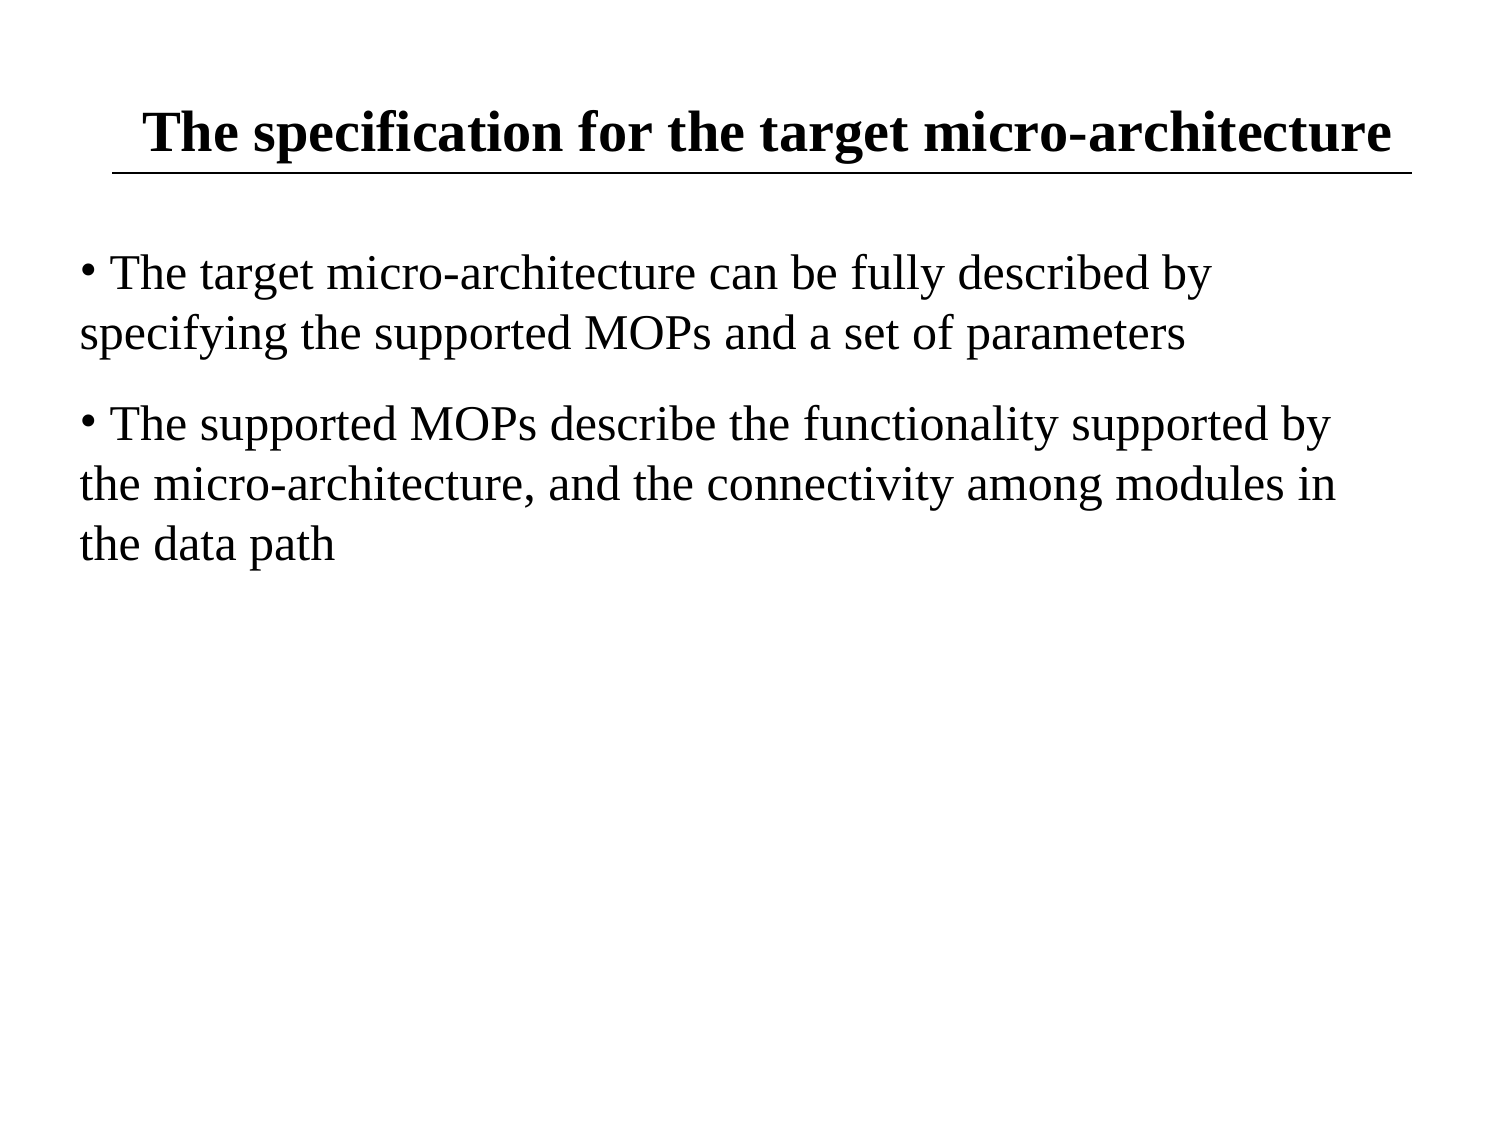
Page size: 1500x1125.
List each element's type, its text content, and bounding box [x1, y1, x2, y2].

title The specification for the target micro-architecture [112, 66, 1423, 191]
text_box The target micro-architecture can be fully described by specifying the supported MOPs and a set of parameters The supported MOPs describe the functionality supported by the micro-architecture, and the connectivity among modules in the data path [64, 231, 1406, 579]
